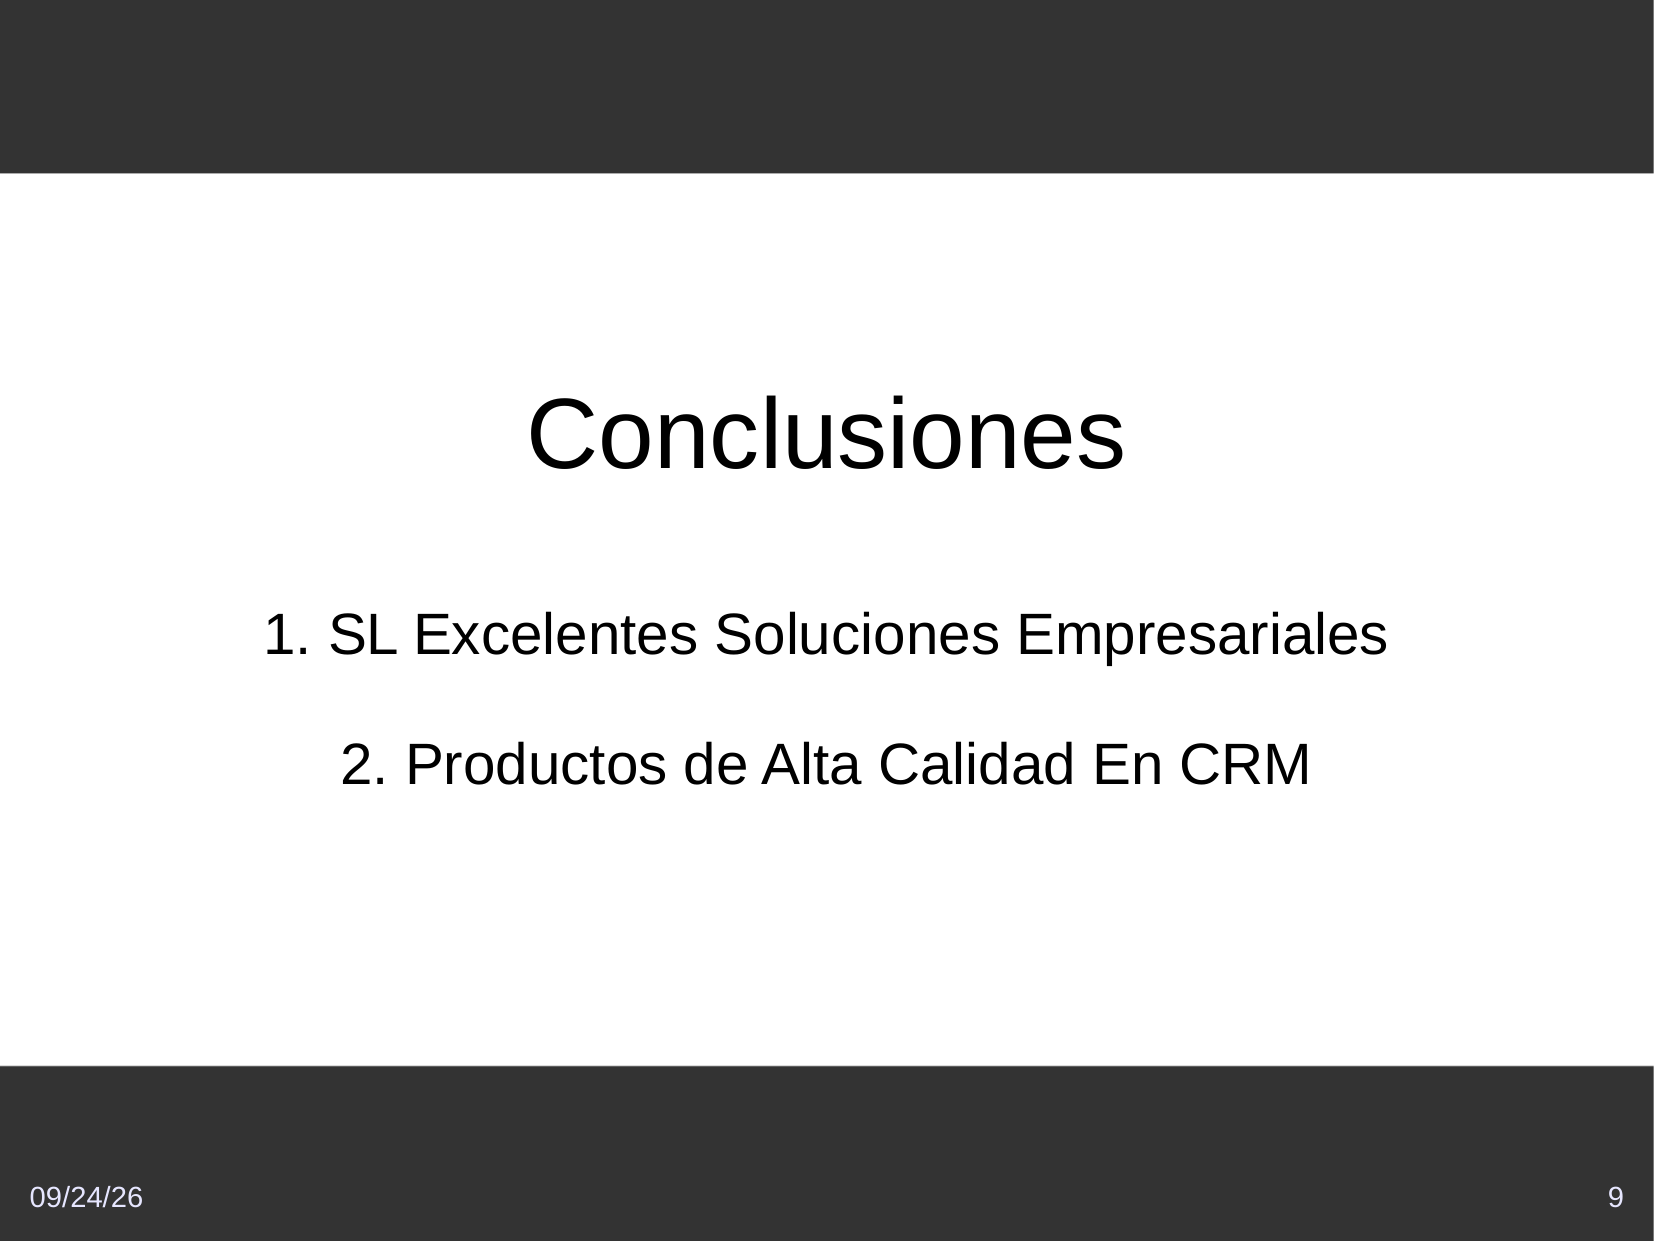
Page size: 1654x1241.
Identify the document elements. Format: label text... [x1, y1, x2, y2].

picture [0, 0, 1654, 1241]
title Conclusiones 1. SL Excelentes Soluciones Empresariales 2. Productos de Alta Calidad En CRM [29, 214, 1625, 1027]
